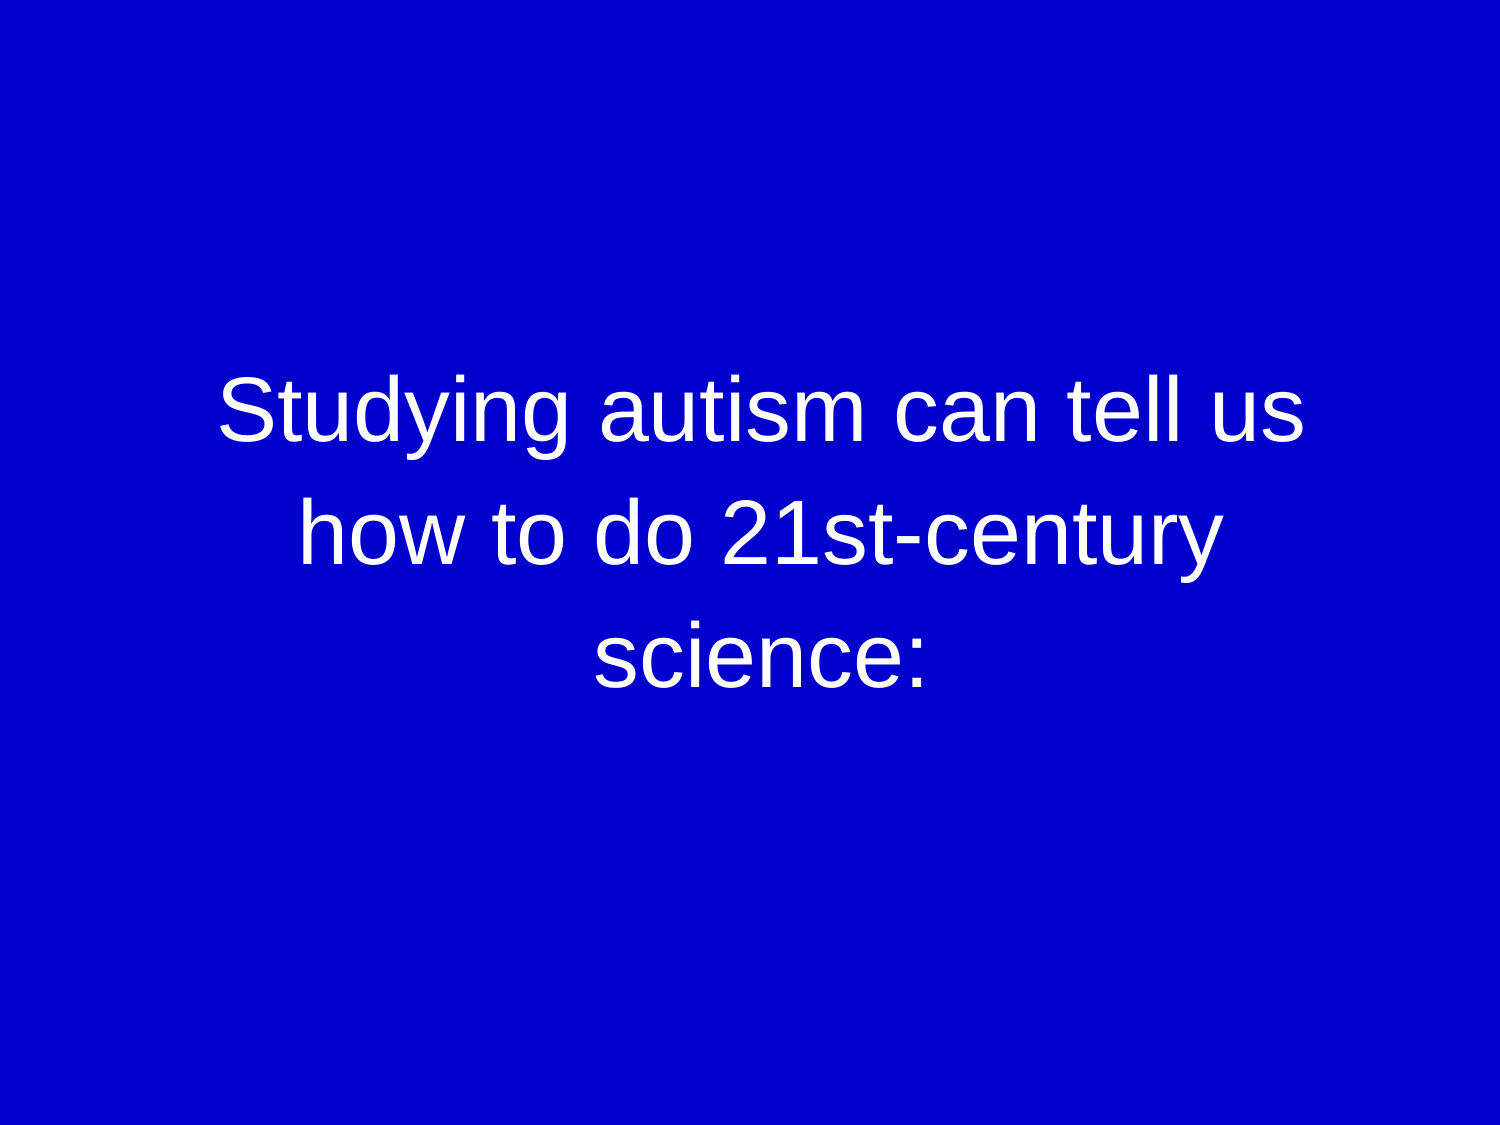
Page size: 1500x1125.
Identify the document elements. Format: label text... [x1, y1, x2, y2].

title Studying autism can tell us how to do 21st-century science: [124, 293, 1400, 753]
